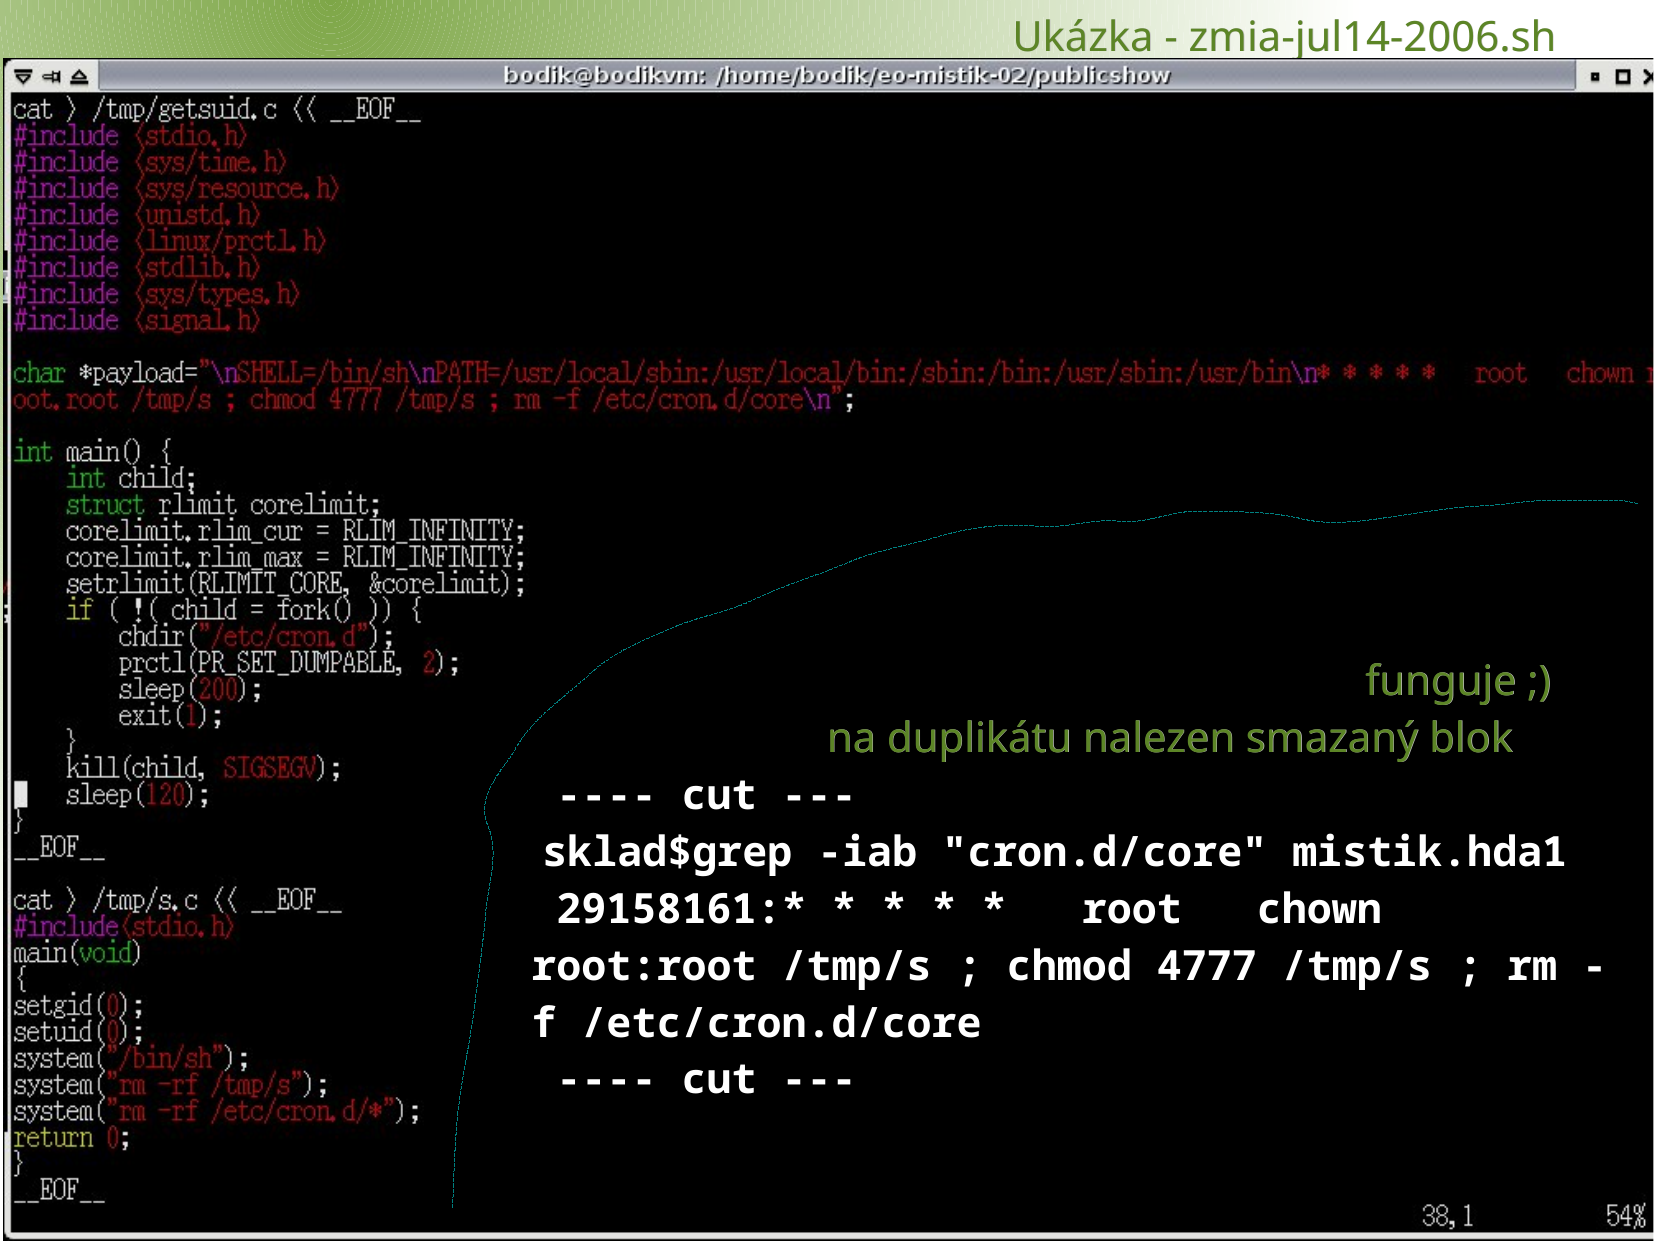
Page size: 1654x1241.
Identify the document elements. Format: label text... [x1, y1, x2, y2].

title funguje ;) na duplikátu nalezen smazaný blok ---- cut --- sklad$grep -iab "cron.d/core" mistik.hda1 29158161:* * * * * root chown root:root /tmp/s ; chmod 4777 /tmp/s ; rm -f /etc/cron.d/core ---- cut --- [531, 620, 1625, 1194]
picture [3, 58, 1654, 1241]
title Ukázka - zmia-jul14-2006.sh [915, 10, 1654, 58]
